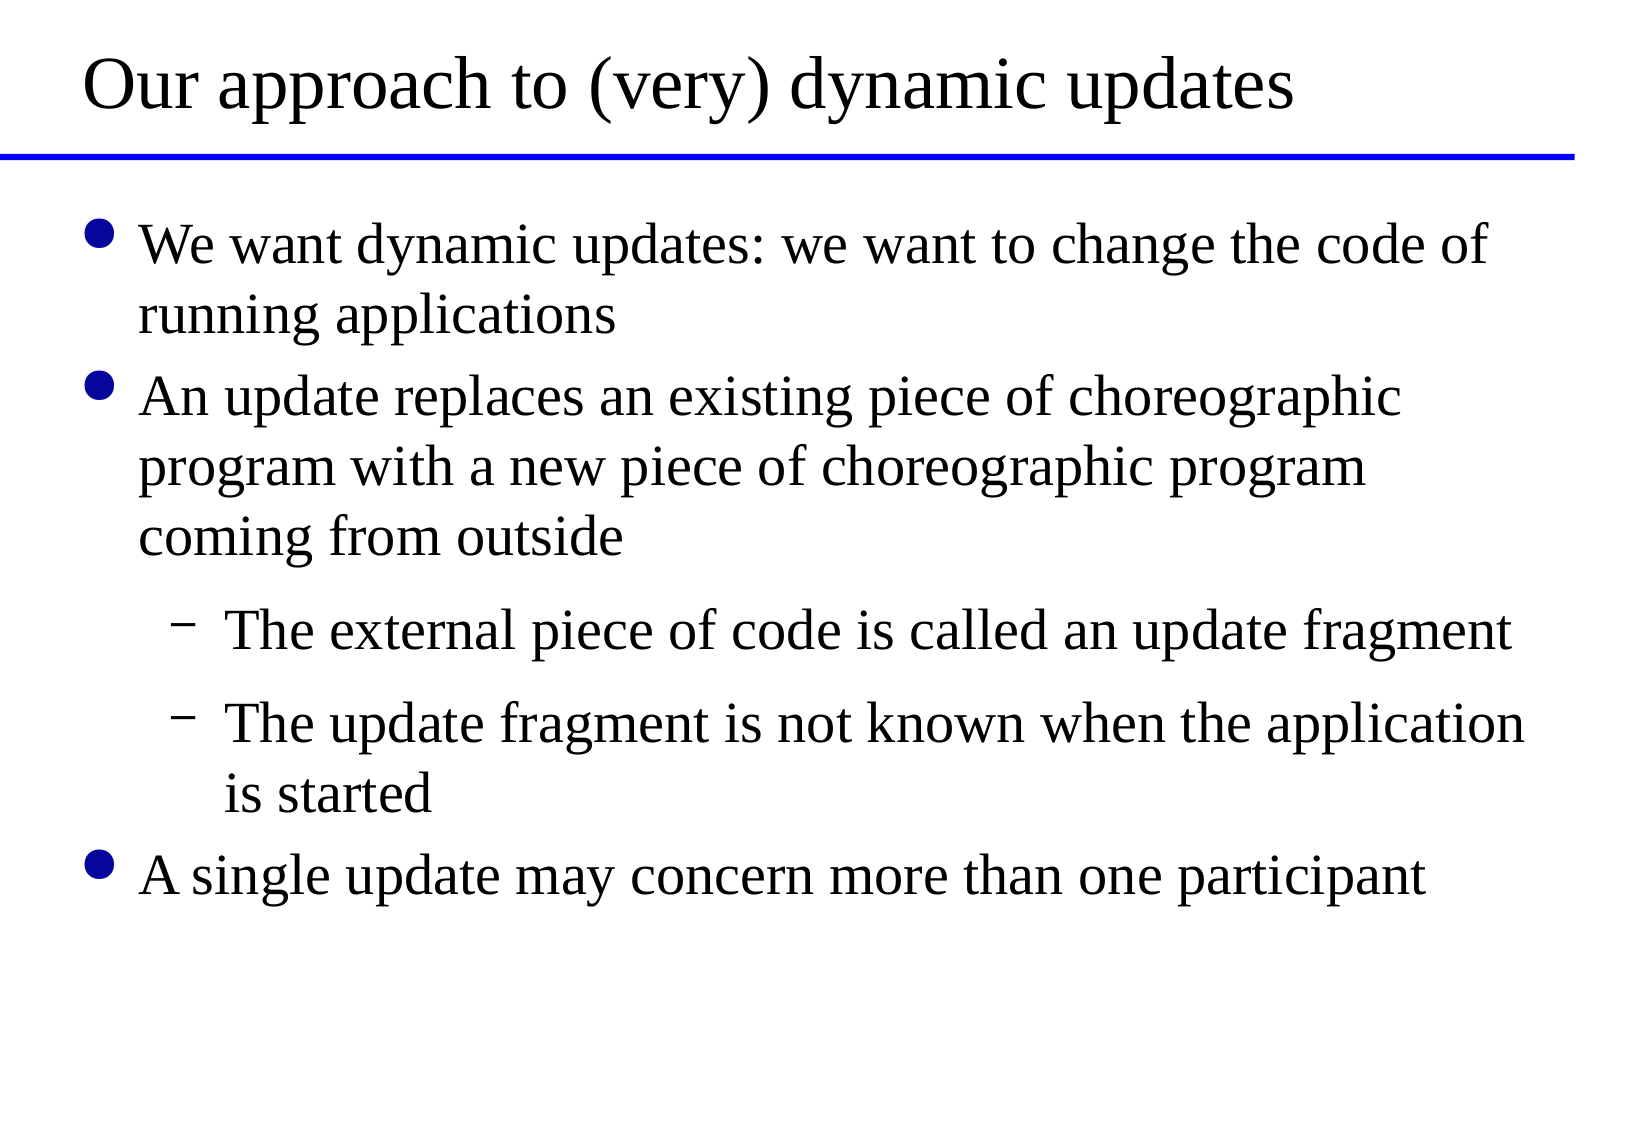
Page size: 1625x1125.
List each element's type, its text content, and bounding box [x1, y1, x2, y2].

title Our approach to (very) dynamic updates [67, 27, 1544, 131]
list We want dynamic updates: we want to change the code of running applications An update replaces an existing piece of choreographic program with a new piece of choreographic program coming from outside The external piece of code is called an update fragment The update fragment is not known when the application is started A single update may concern more than one participant [67, 198, 1546, 1061]
